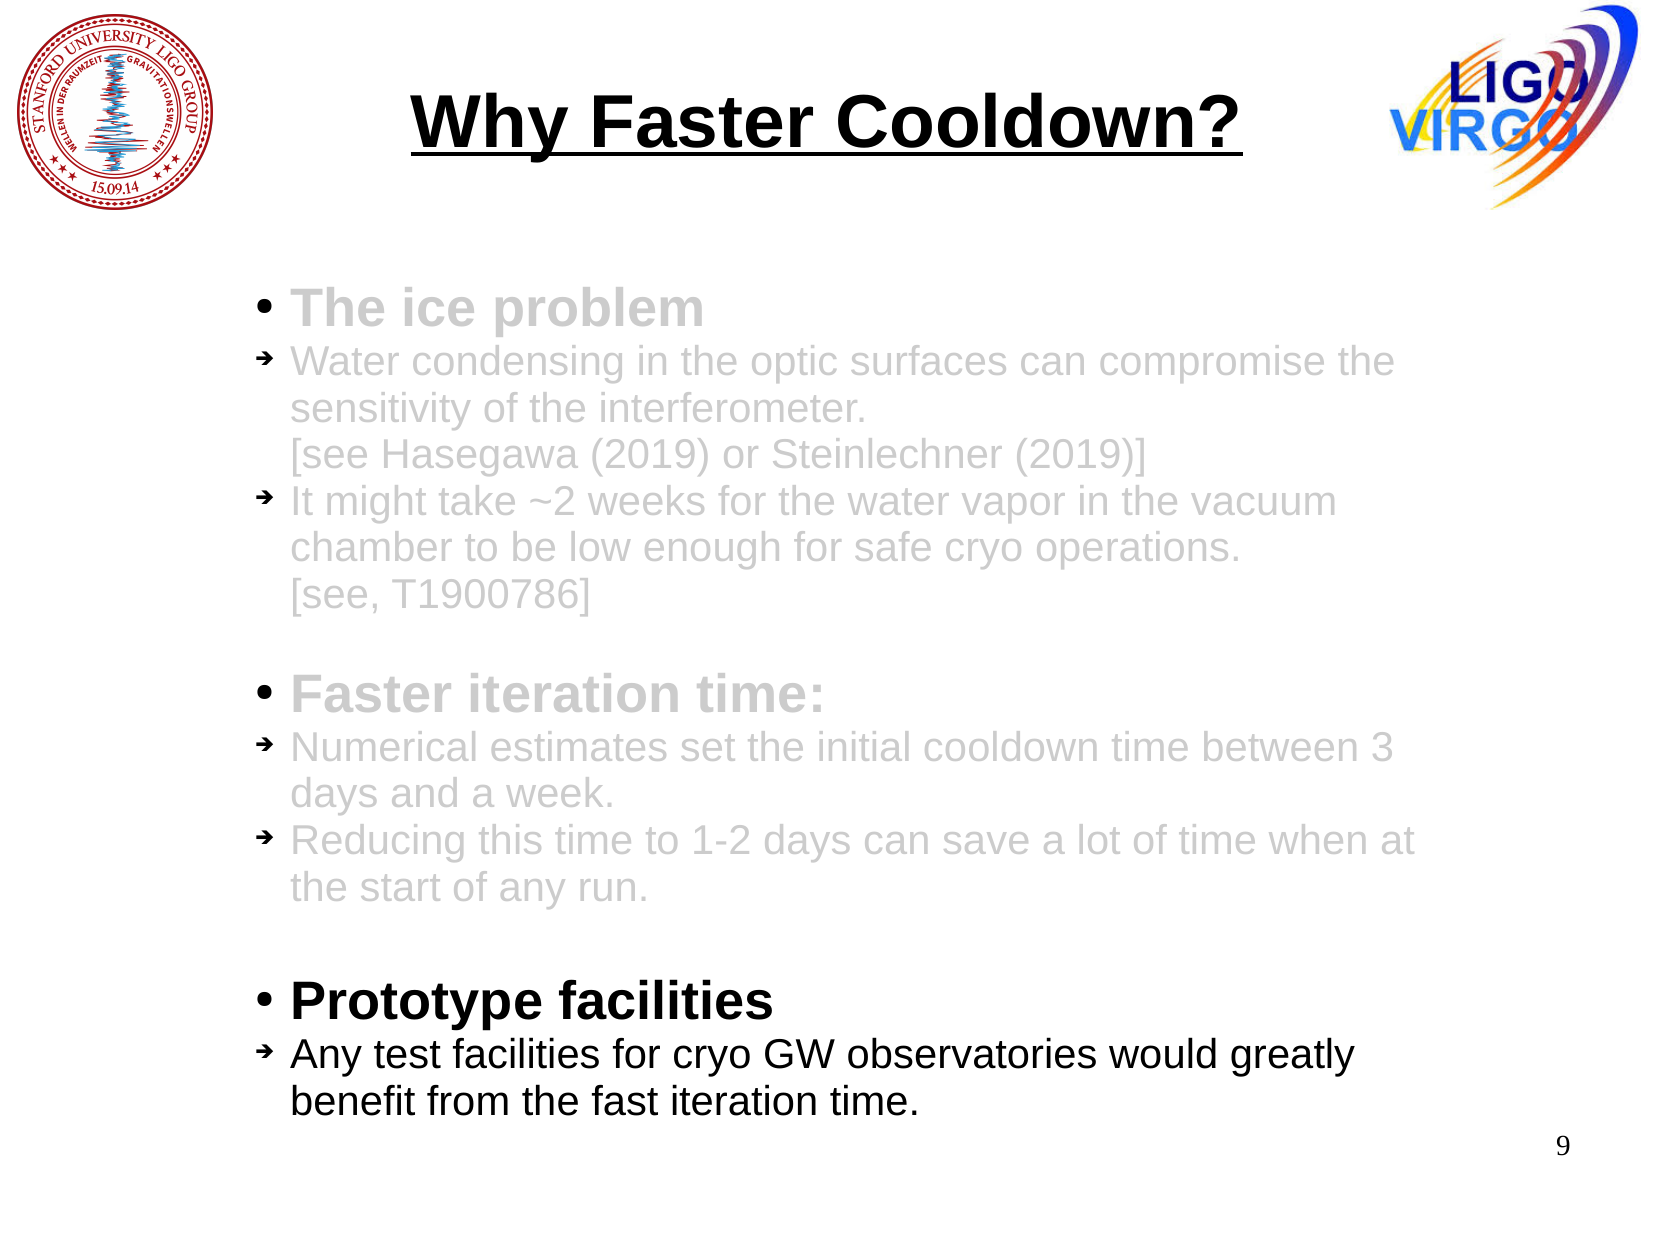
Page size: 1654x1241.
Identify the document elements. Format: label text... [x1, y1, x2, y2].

text_box The ice problem Water condensing in the optic surfaces can compromise the sensitivity of the interferometer. [see Hasegawa (2019) or Steinlechner (2019)] It might take ~2 weeks for the water vapor in the vacuum chamber to be low enough for safe cryo operations. [see, T1900786] Faster iteration time: Numerical estimates set the initial cooldown time between 3 days and a week. Reducing this time to 1-2 days can save a lot of time when at the start of any run. Prototype facilities Any test facilities for cryo GW observatories would greatly benefit from the fast iteration time. [240, 270, 1471, 1132]
picture [1372, 0, 1654, 210]
picture [17, 14, 213, 210]
title Why Faster Cooldown? [82, 17, 1571, 226]
